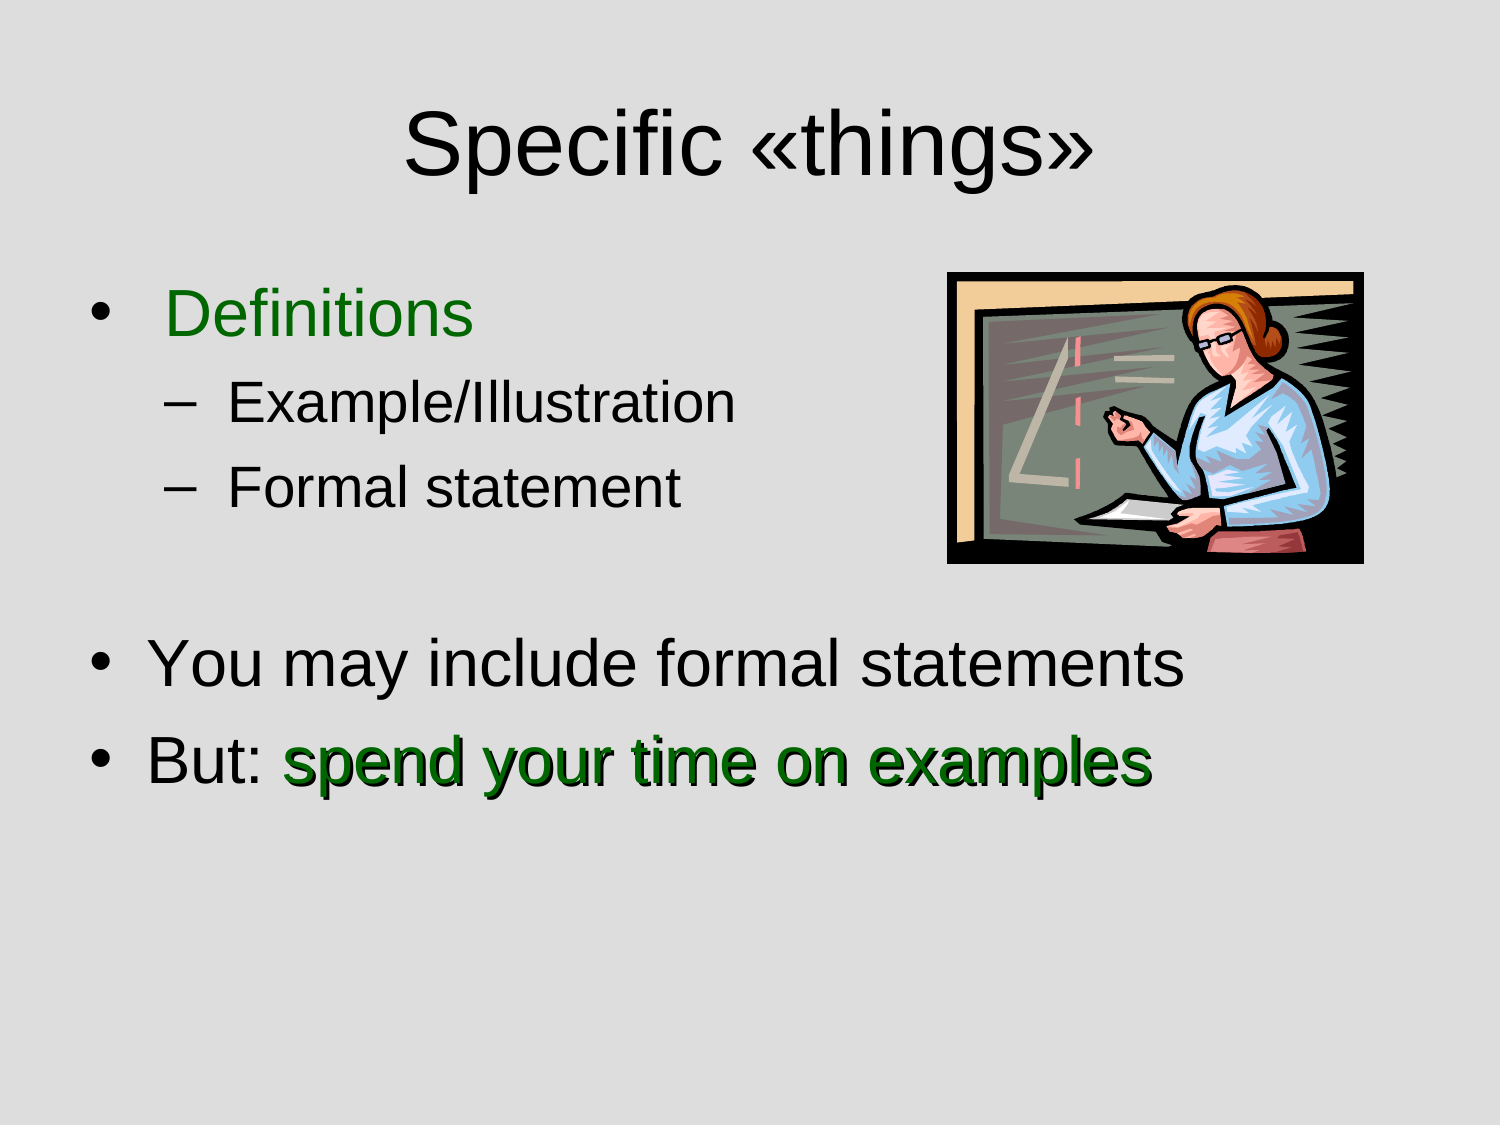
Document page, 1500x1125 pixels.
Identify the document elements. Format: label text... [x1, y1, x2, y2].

title Specific «things» [75, 45, 1426, 233]
picture [946, 271, 1365, 564]
list Definitions Example/Illustration Formal statement You may include formal statements But: spend your time on examples [75, 262, 1426, 878]
